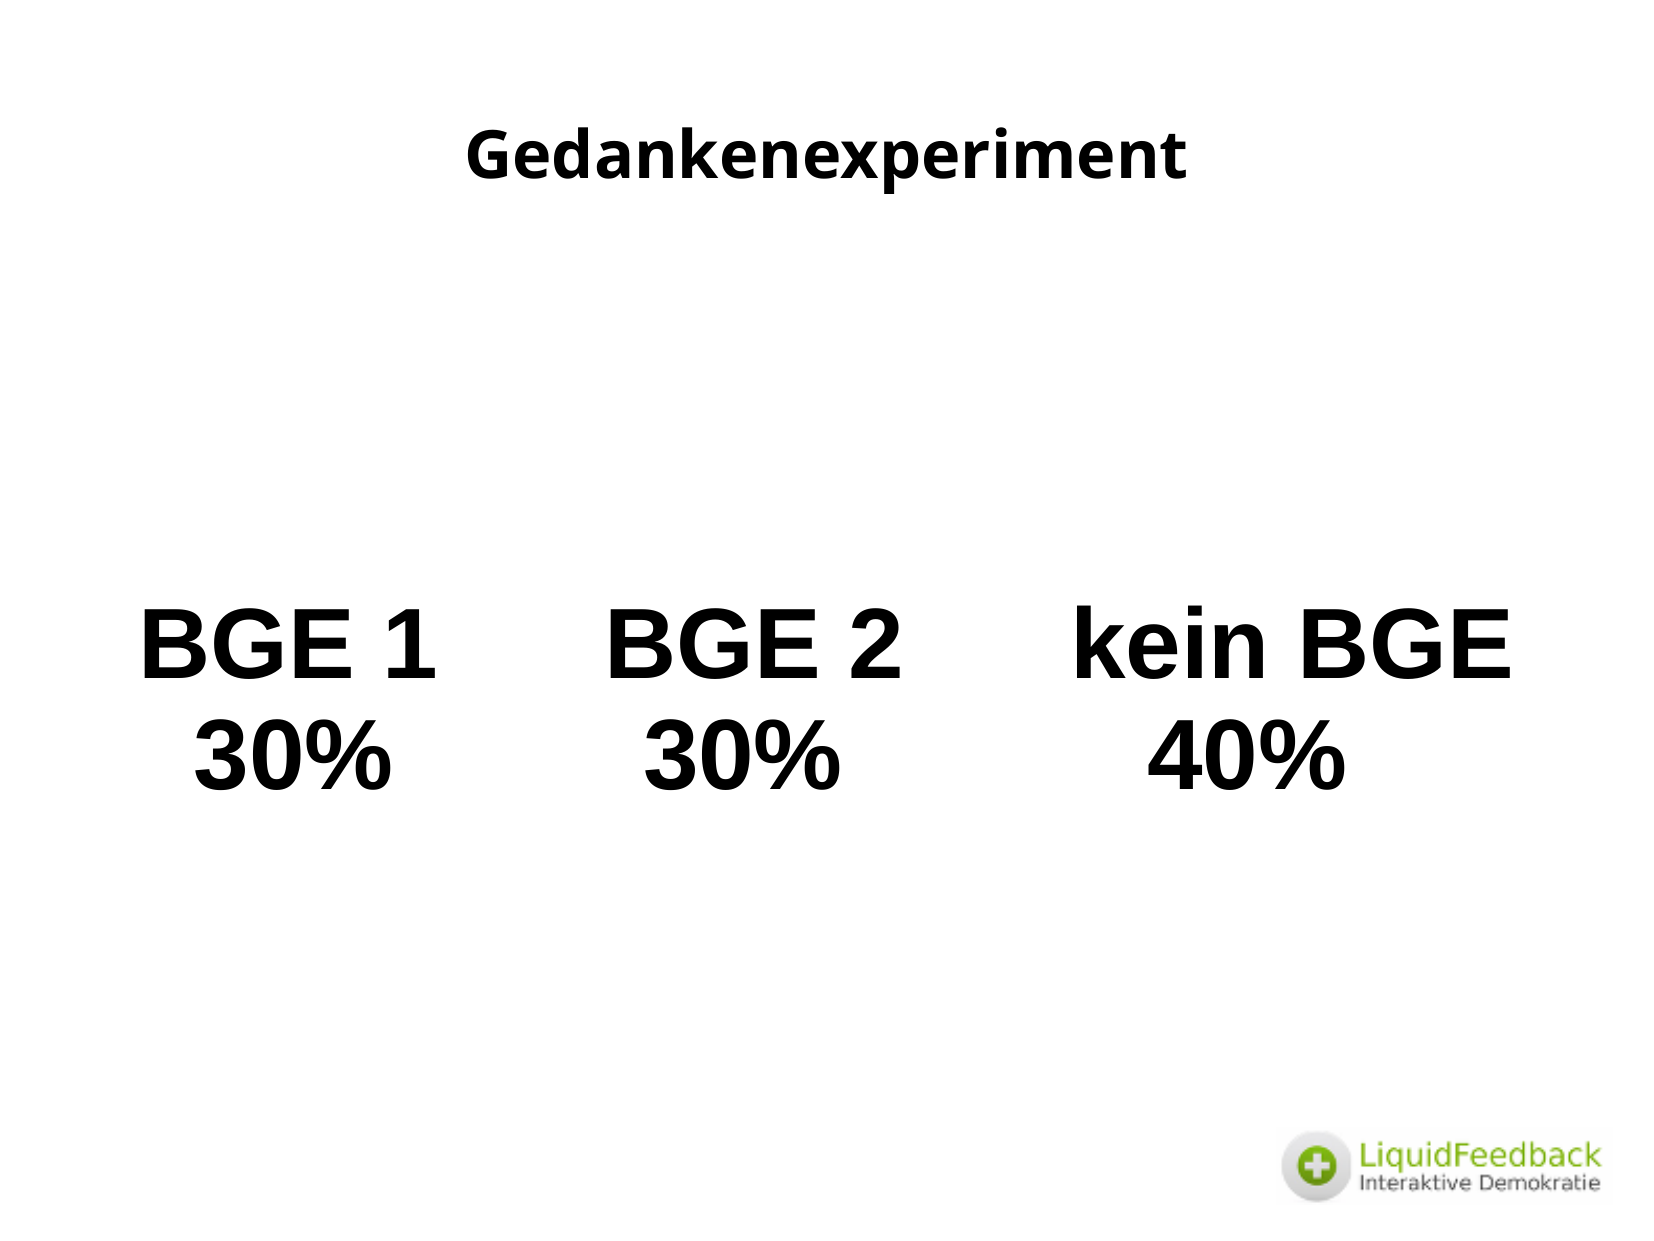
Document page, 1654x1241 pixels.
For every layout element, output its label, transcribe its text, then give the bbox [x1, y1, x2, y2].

title Gedankenexperiment [82, 49, 1571, 257]
picture [1276, 1127, 1613, 1205]
subtitle BGE 1 BGE 2 kein BGE 30% 30% 40% [82, 290, 1571, 1109]
